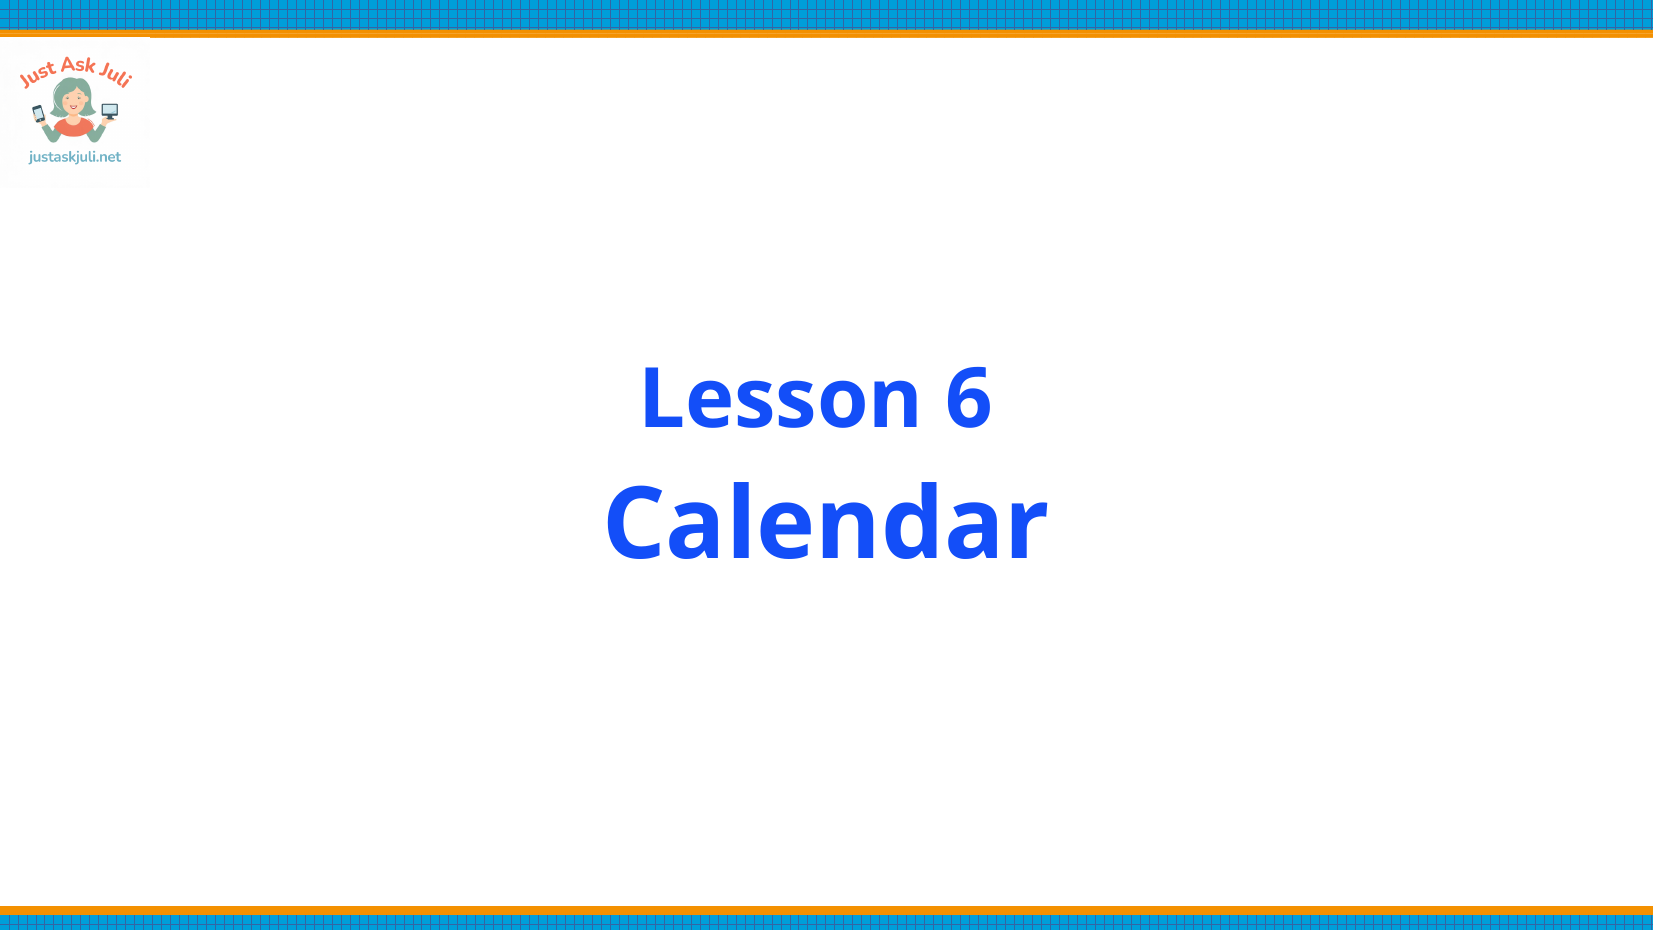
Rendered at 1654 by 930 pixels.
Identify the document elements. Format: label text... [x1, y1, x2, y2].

picture [0, 37, 150, 188]
subtitle Lesson 6 Calendar [82, 103, 1571, 824]
